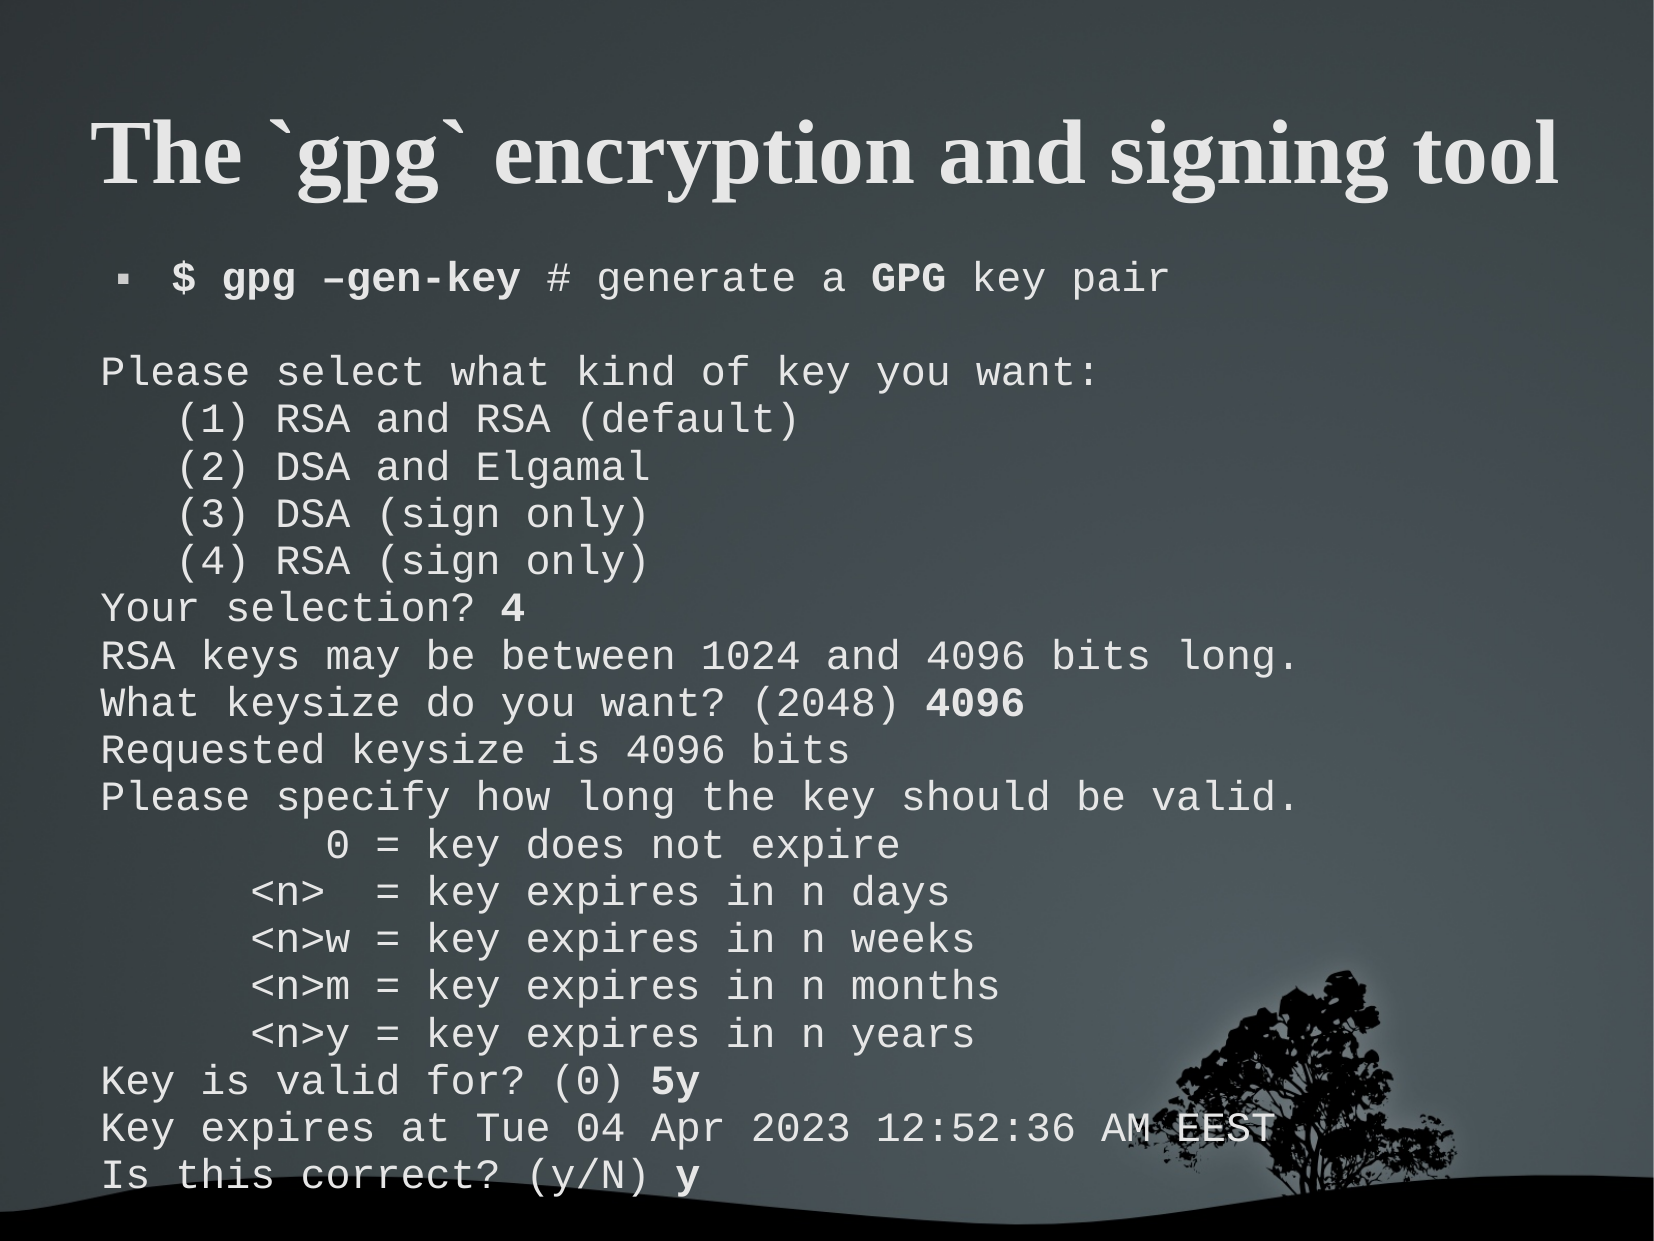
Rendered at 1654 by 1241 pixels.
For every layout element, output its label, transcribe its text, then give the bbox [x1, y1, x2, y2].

list $ gpg –gen-key # generate a GPG key pair Please select what kind of key you want: (1) RSA and RSA (default) (2) DSA and Elgamal (3) DSA (sign only) (4) RSA (sign only) Your selection? 4 RSA keys may be between 1024 and 4096 bits long. What keysize do you want? (2048) 4096 Requested keysize is 4096 bits Please specify how long the key should be valid. 0 = key does not expire <n> = key expires in n days <n>w = key expires in n weeks <n>m = key expires in n months <n>y = key expires in n years Key is valid for? (0) 5y Key expires at Tue 04 Apr 2023 12:52:36 AM EEST Is this correct? (y/N) y [82, 257, 1571, 1216]
title The `gpg` encryption and signing tool [82, 49, 1571, 257]
picture [0, 0, 1654, 1241]
